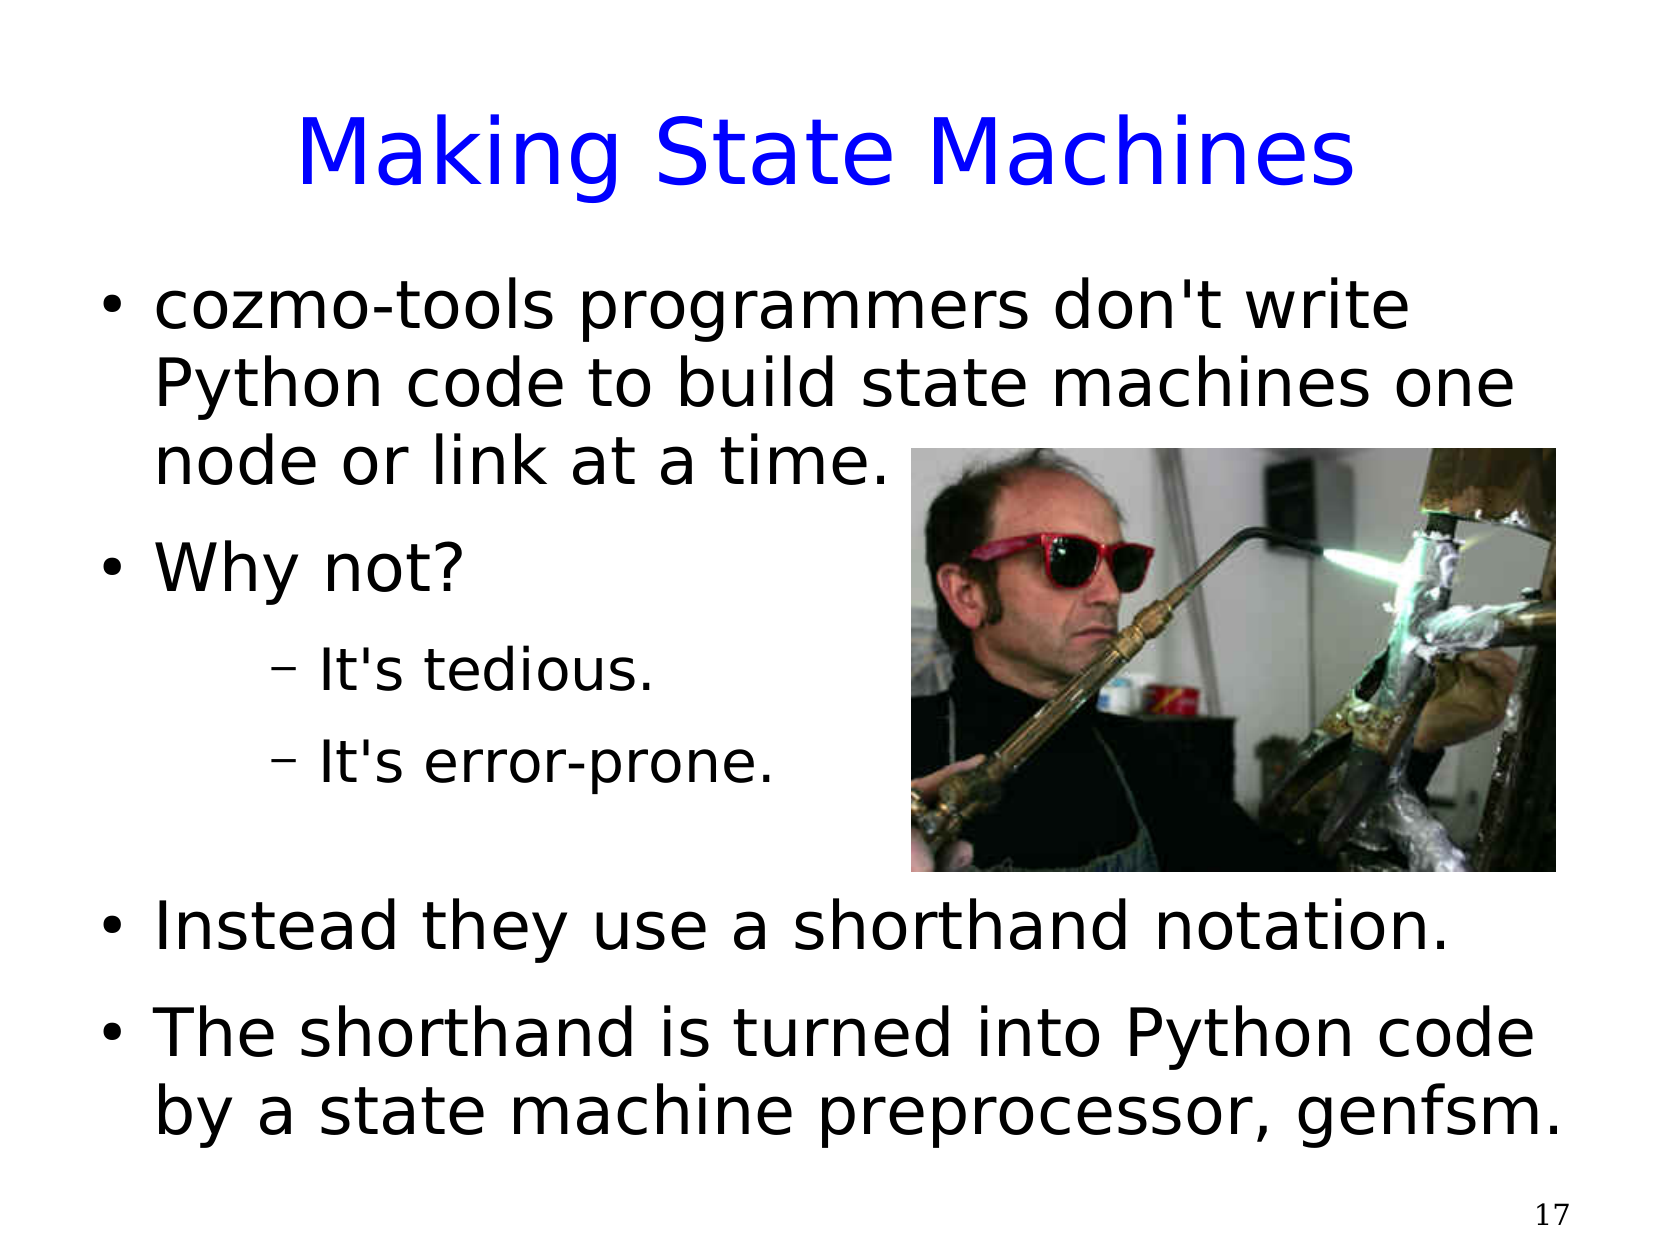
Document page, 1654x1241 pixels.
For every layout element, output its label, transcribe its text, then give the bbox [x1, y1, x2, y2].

picture [911, 448, 1556, 872]
list cozmo-tools programmers don't write Python code to build state machines one node or link at a time. Why not? It's tedious. It's error-prone. Instead they use a shorthand notation. The shorthand is turned into Python code by a state machine preprocessor, genfsm. [82, 266, 1571, 1151]
title Making State Machines [82, 56, 1571, 250]
